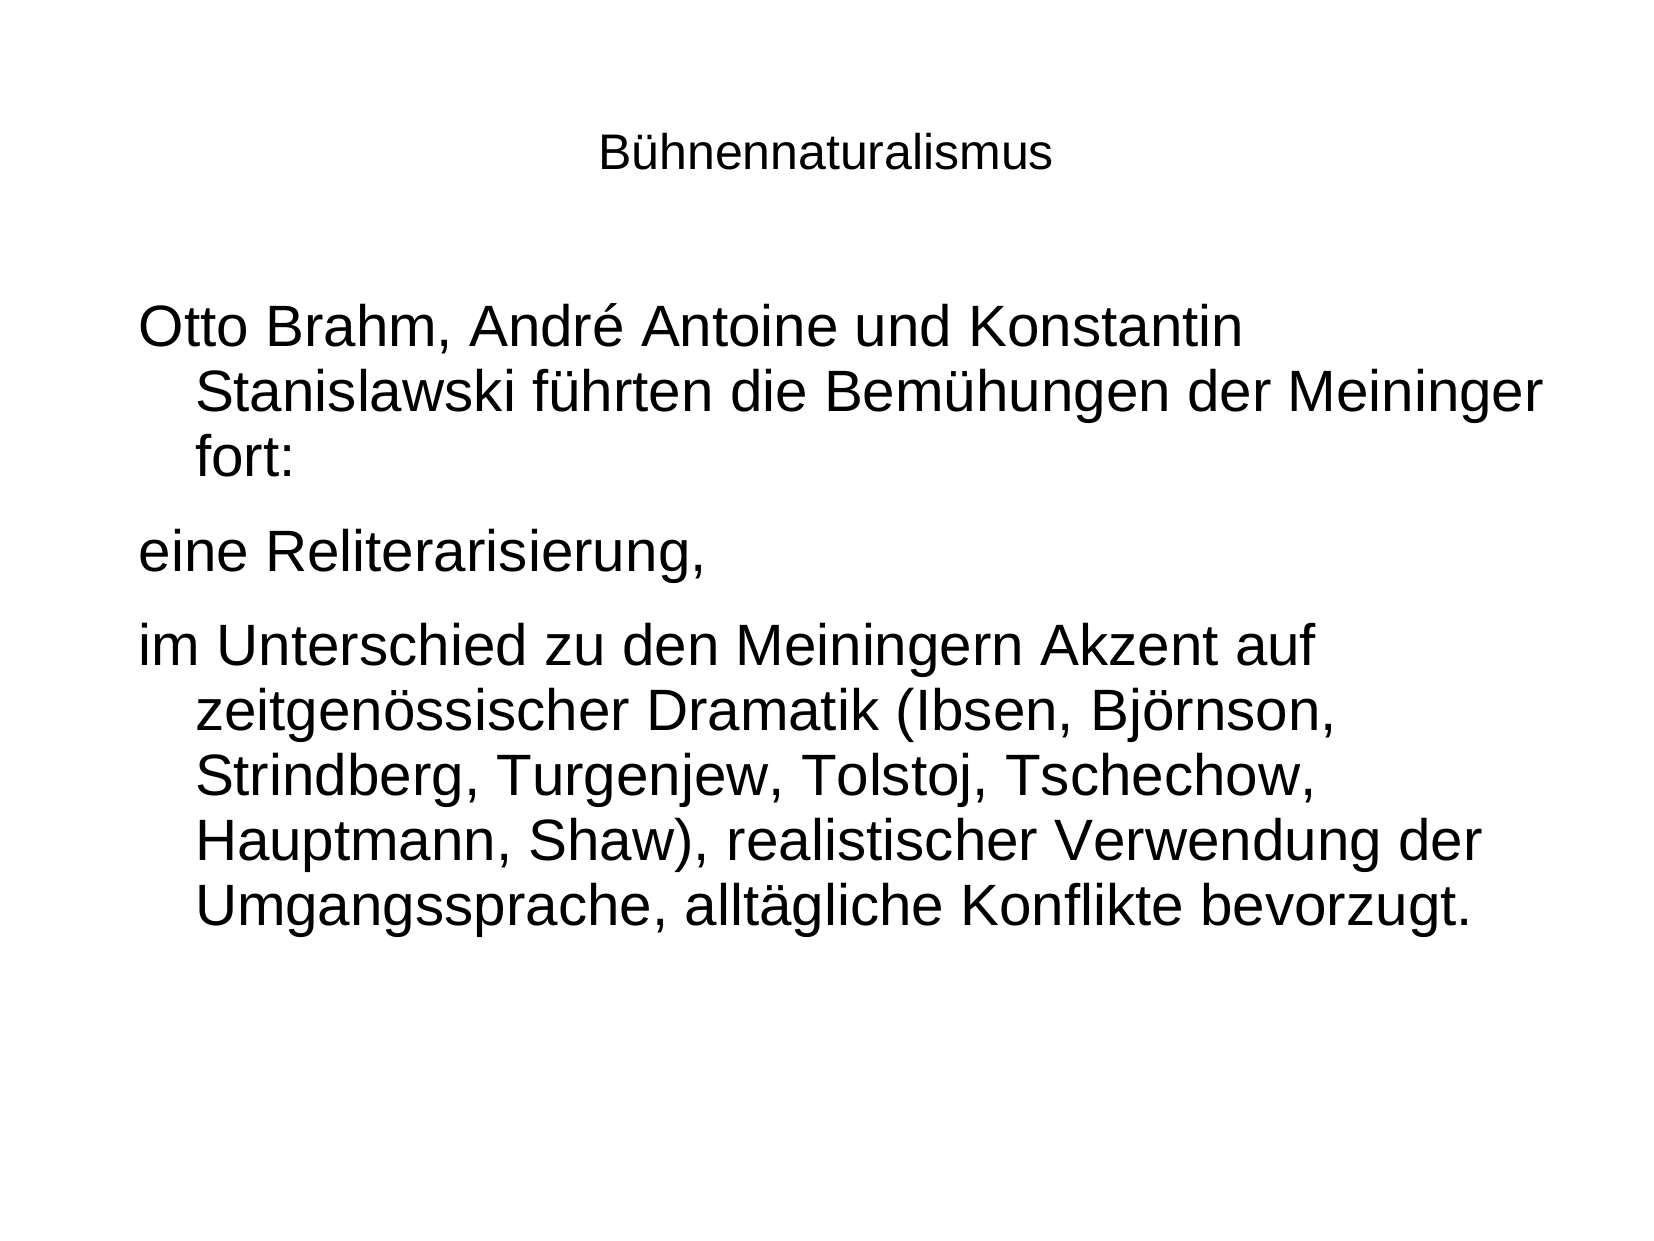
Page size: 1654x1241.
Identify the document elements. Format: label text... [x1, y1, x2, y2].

title Bühnennaturalismus [82, 49, 1571, 257]
list Otto Brahm, André Antoine und Konstantin Stanislawski führten die Bemühungen der Meininger fort: eine Reliterarisierung, im Unterschied zu den Meiningern Akzent auf zeitgenössischer Dramatik (Ibsen, Björnson, Strindberg, Turgenjew, Tolstoj, Tschechow, Hauptmann, Shaw), realistischer Verwendung der Umgangssprache, alltägliche Konflikte bevorzugt. [82, 290, 1571, 1202]
